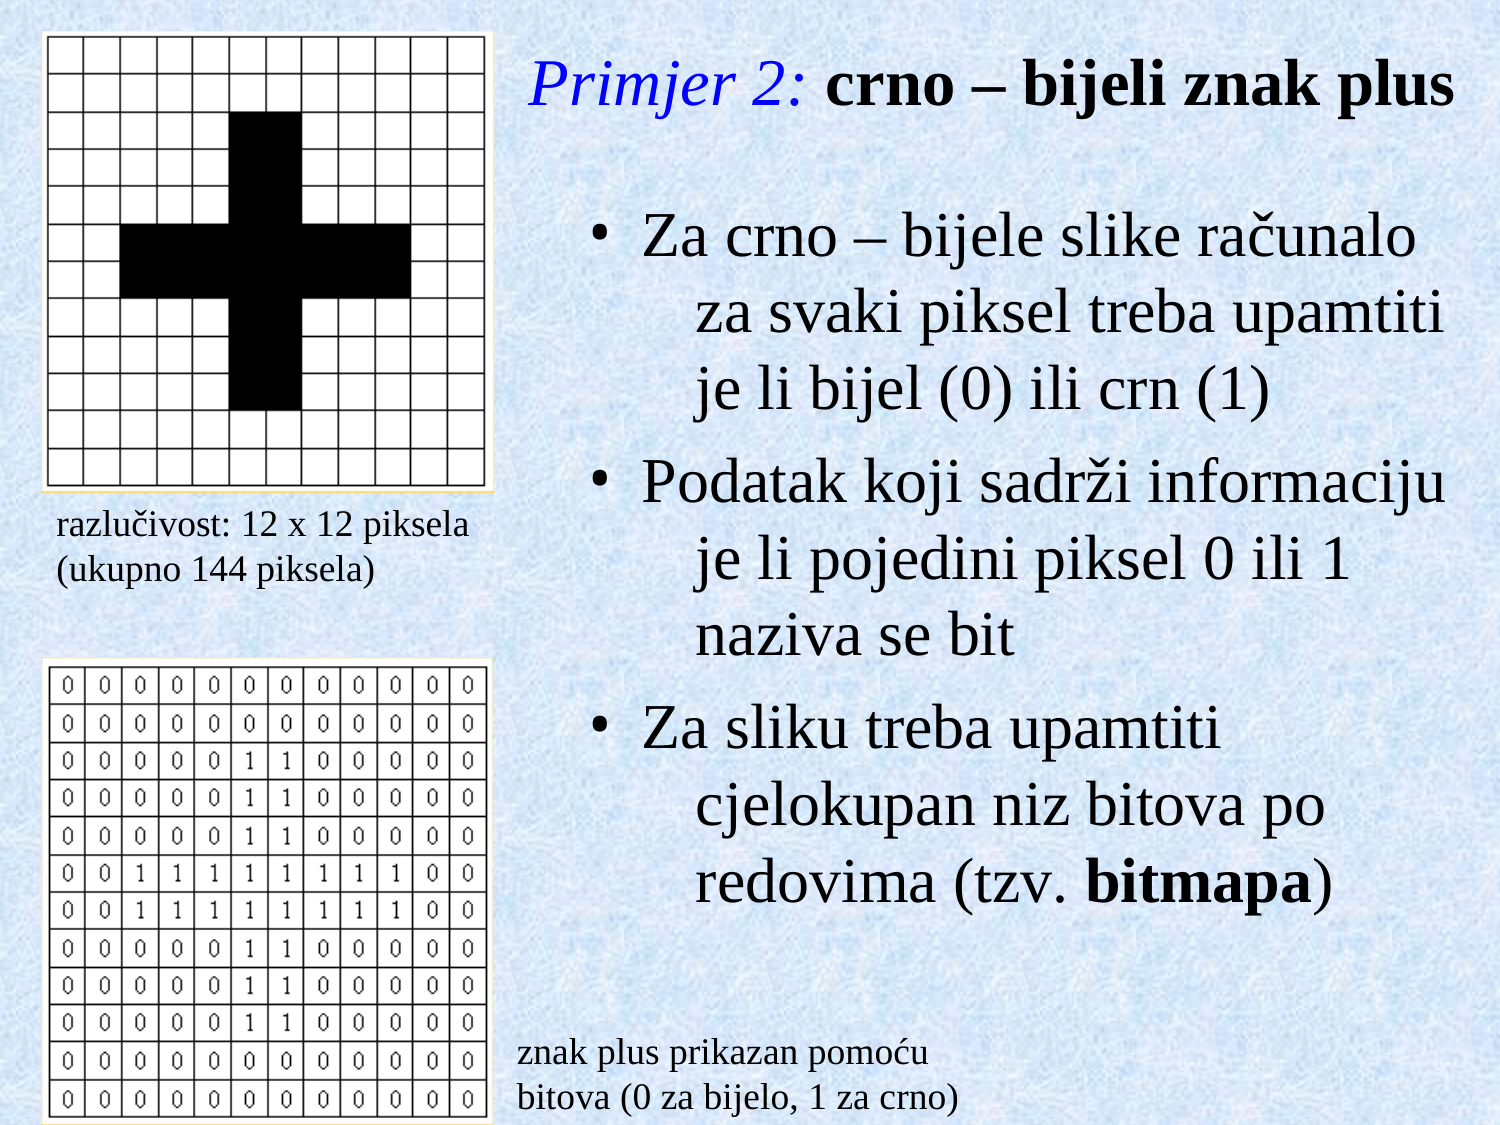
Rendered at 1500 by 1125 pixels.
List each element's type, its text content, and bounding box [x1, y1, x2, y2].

text_box znak plus prikazan pomoću bitova (0 za bijelo, 1 za crno) [501, 1019, 983, 1125]
picture [41, 31, 495, 491]
title Primjer 2: crno – bijeli znak plus [513, 31, 1500, 124]
picture [41, 657, 493, 1125]
text_box razlučivost: 12 x 12 piksela (ukupno 144 piksela) [41, 491, 514, 597]
list Za crno – bijele slike računalo za svaki piksel treba upamtiti je li bijel (0) ili crn (1) Podatak koji sadrži informaciju je li pojedini piksel 0 ili 1 naziva se bit Za sliku treba upamtiti cjelokupan niz bitova po redovima (tzv. bitmapa) [572, 184, 1471, 1005]
